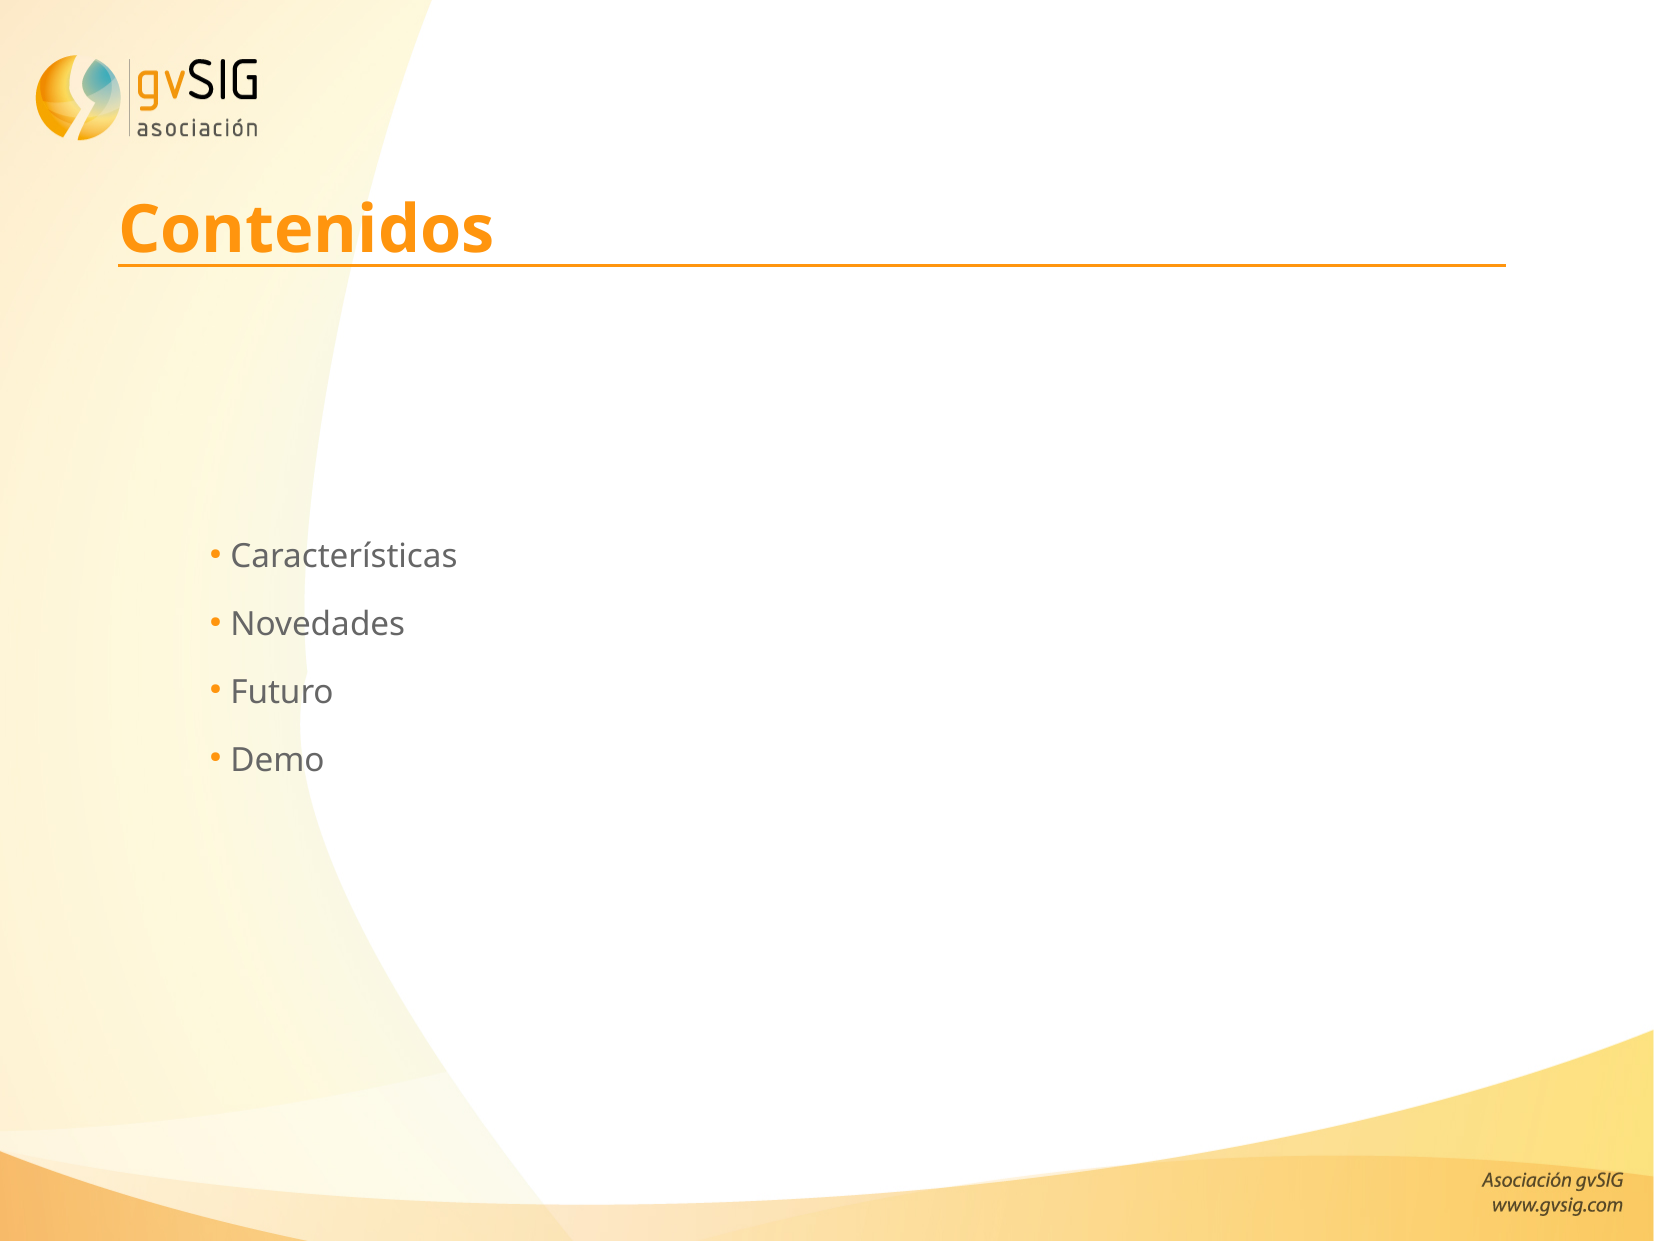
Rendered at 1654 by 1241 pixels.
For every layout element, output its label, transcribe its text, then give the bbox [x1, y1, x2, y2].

text_box Características Novedades Futuro Demo [194, 501, 1081, 787]
title Contenidos [118, 177, 1607, 276]
picture [0, 0, 1654, 1241]
